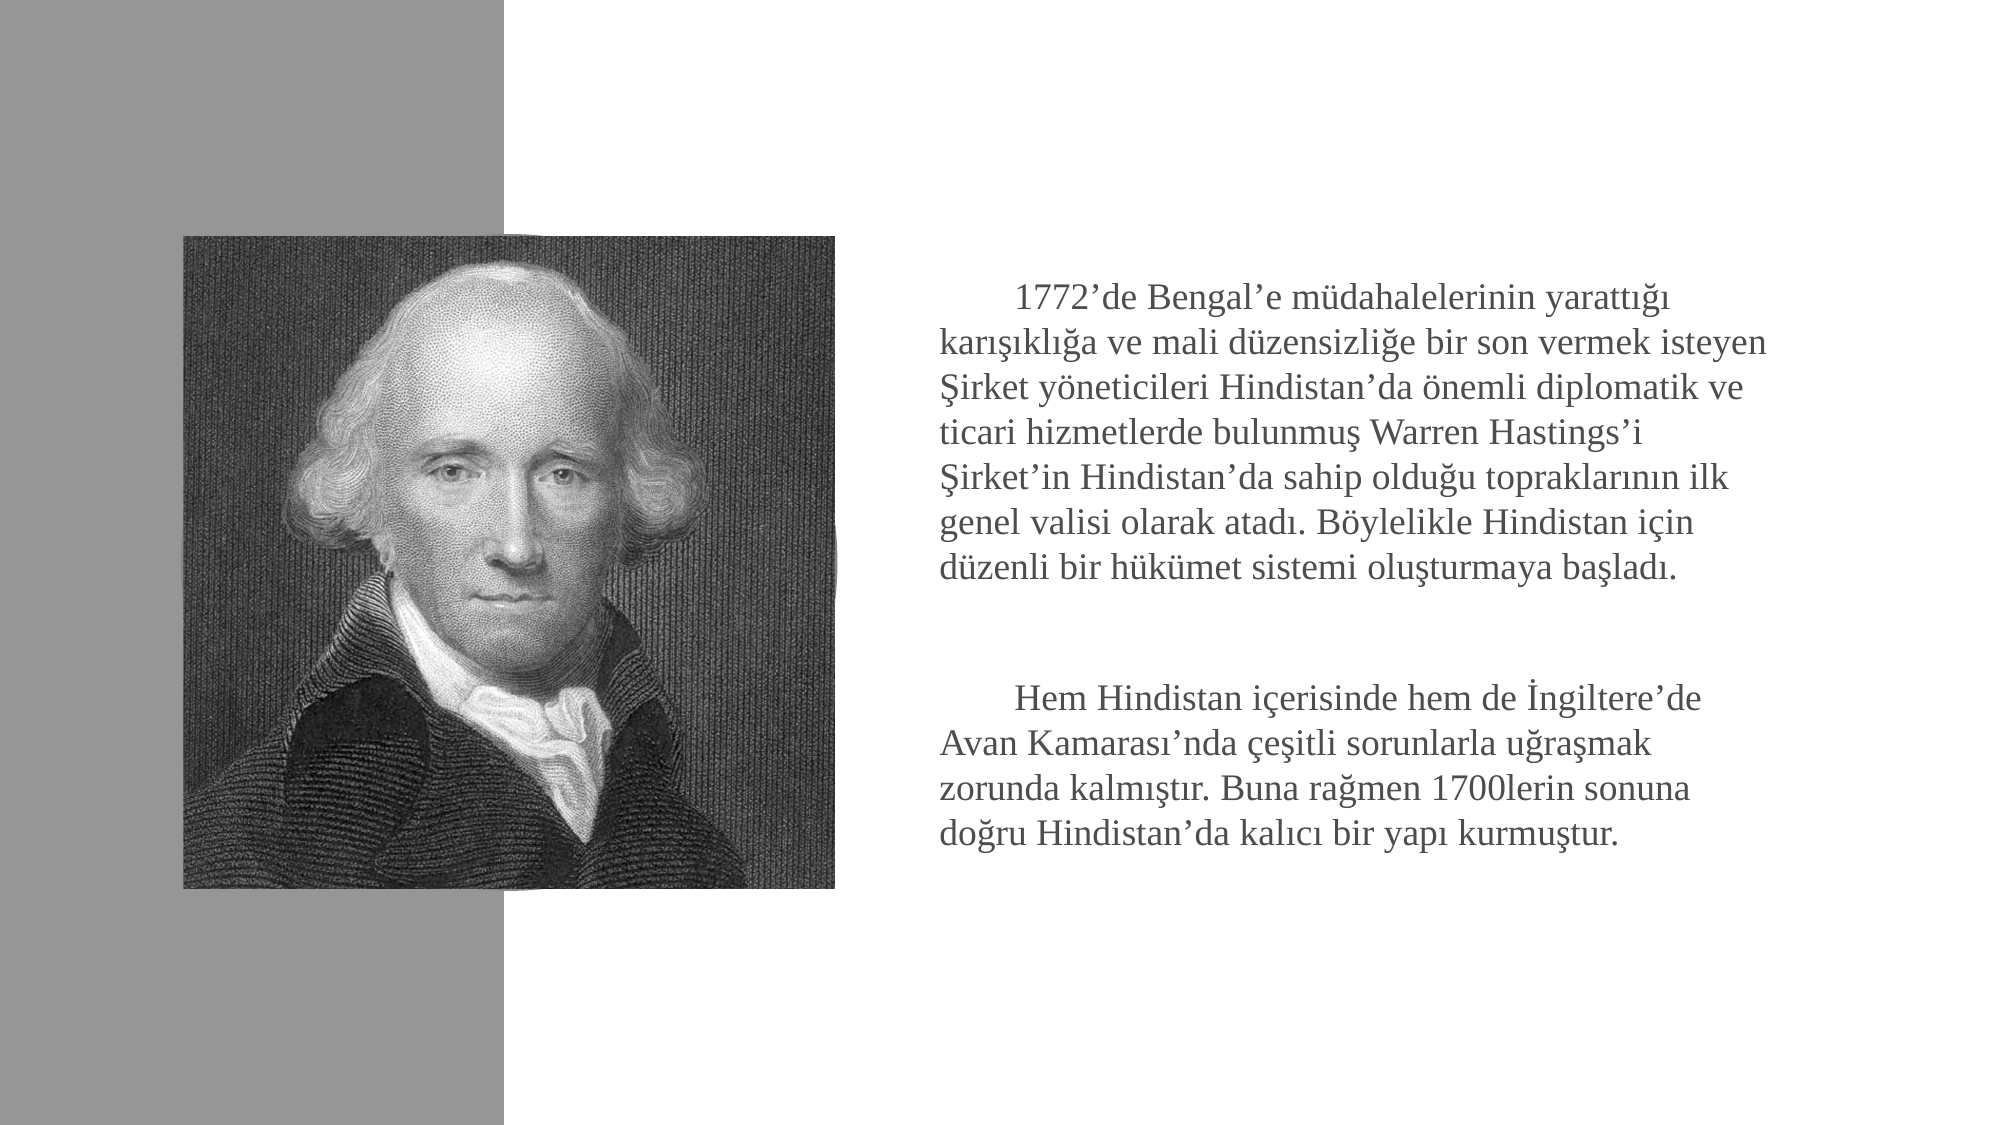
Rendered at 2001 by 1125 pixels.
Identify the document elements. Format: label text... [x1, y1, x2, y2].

picture [183, 236, 835, 889]
list 1772’de Bengal’e müdahalelerinin yarattığı karışıklığa ve mali düzensizliğe bir son vermek isteyen Şirket yöneticileri Hindistan’da önemli diplomatik ve ticari hizmetlerde bulunmuş Warren Hastings’i Şirket’in Hindistan’da sahip olduğu topraklarının ilk genel valisi olarak atadı. Böylelikle Hindistan için düzenli bir hükümet sistemi oluşturmaya başladı. Hem Hindistan içerisinde hem de İngiltere’de Avan Kamarası’nda çeşitli sorunlarla uğraşmak zorunda kalmıştır. Buna rağmen 1700lerin sonuna doğru Hindistan’da kalıcı bir yapı kurmuştur. [917, 230, 1791, 896]
text_box [0, 0, 2000, 1125]
